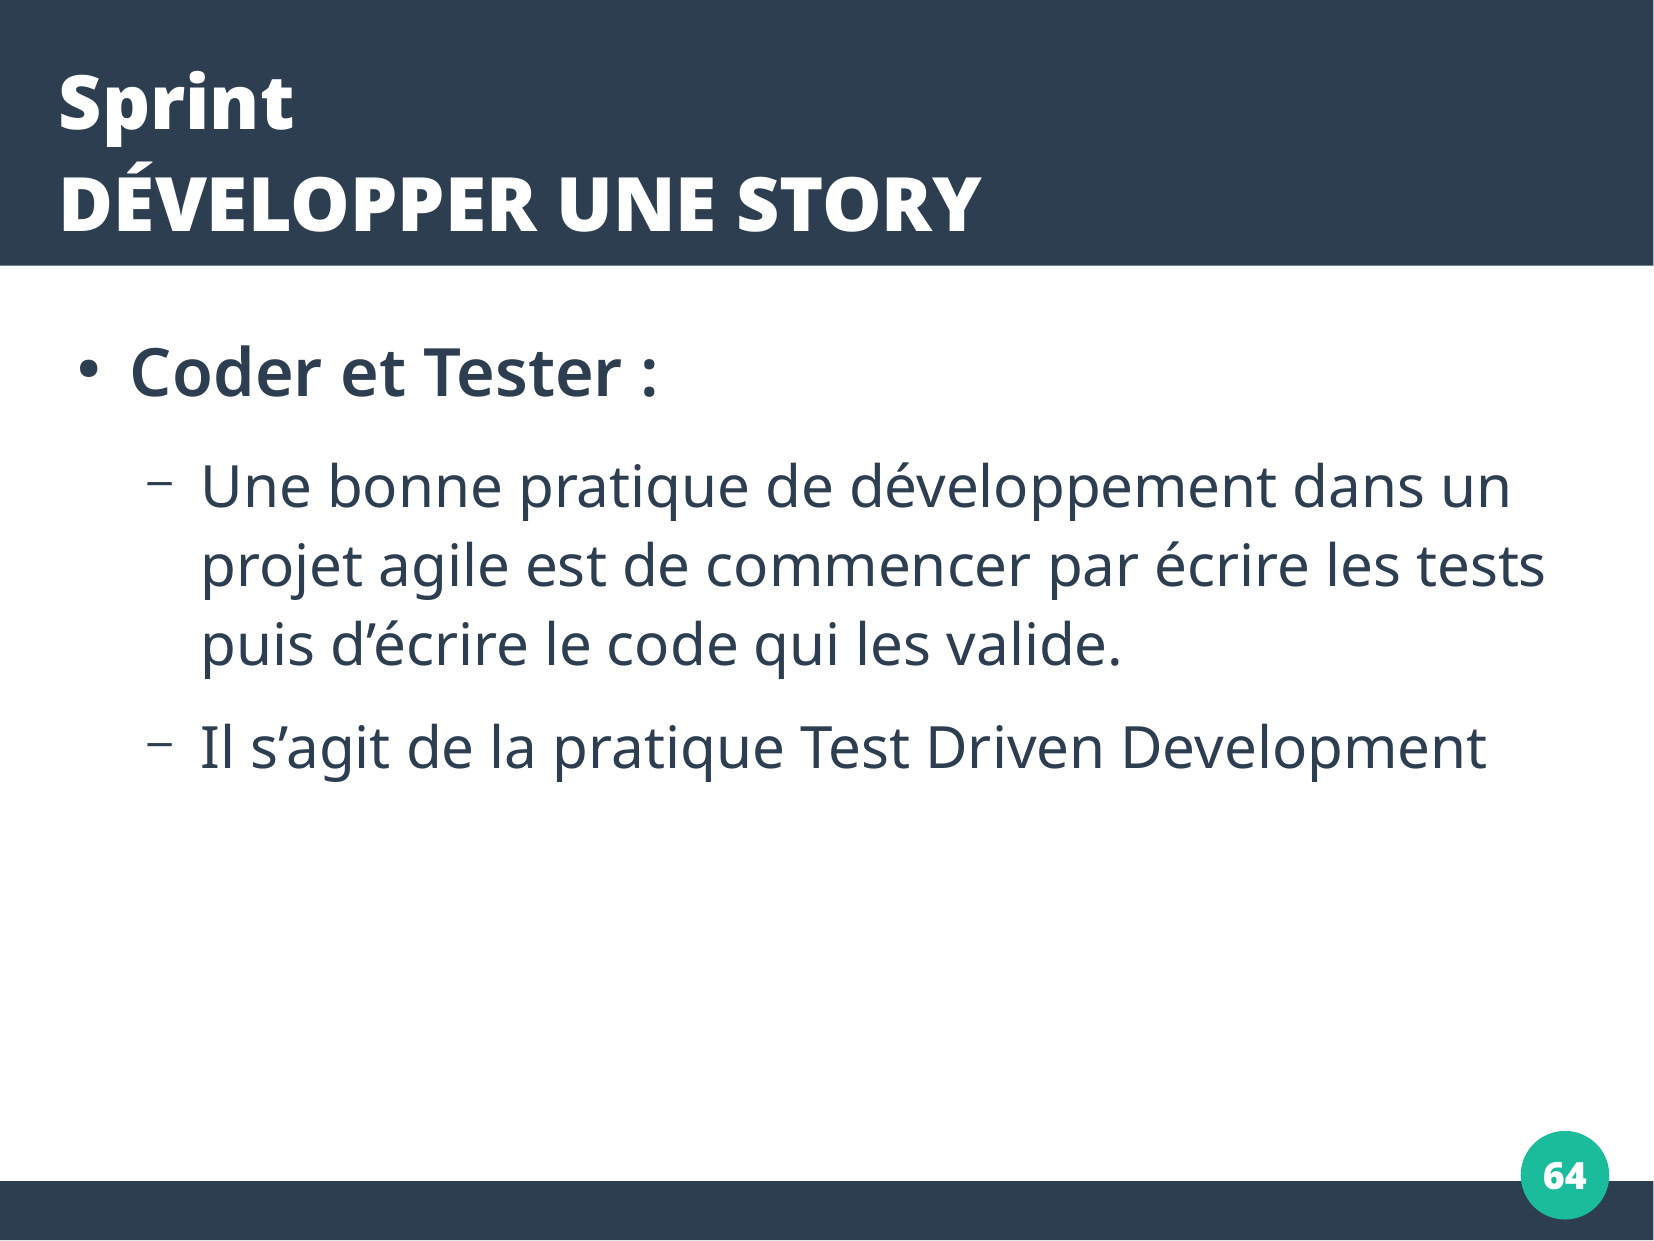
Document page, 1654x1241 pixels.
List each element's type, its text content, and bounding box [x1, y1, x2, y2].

title Sprint DÉVELOPPER UNE STORY [59, 49, 1595, 207]
list Coder et Tester : Une bonne pratique de développement dans un projet agile est de commencer par écrire les tests puis d’écrire le code qui les valide. Il s’agit de la pratique Test Driven Development [59, 324, 1595, 1152]
